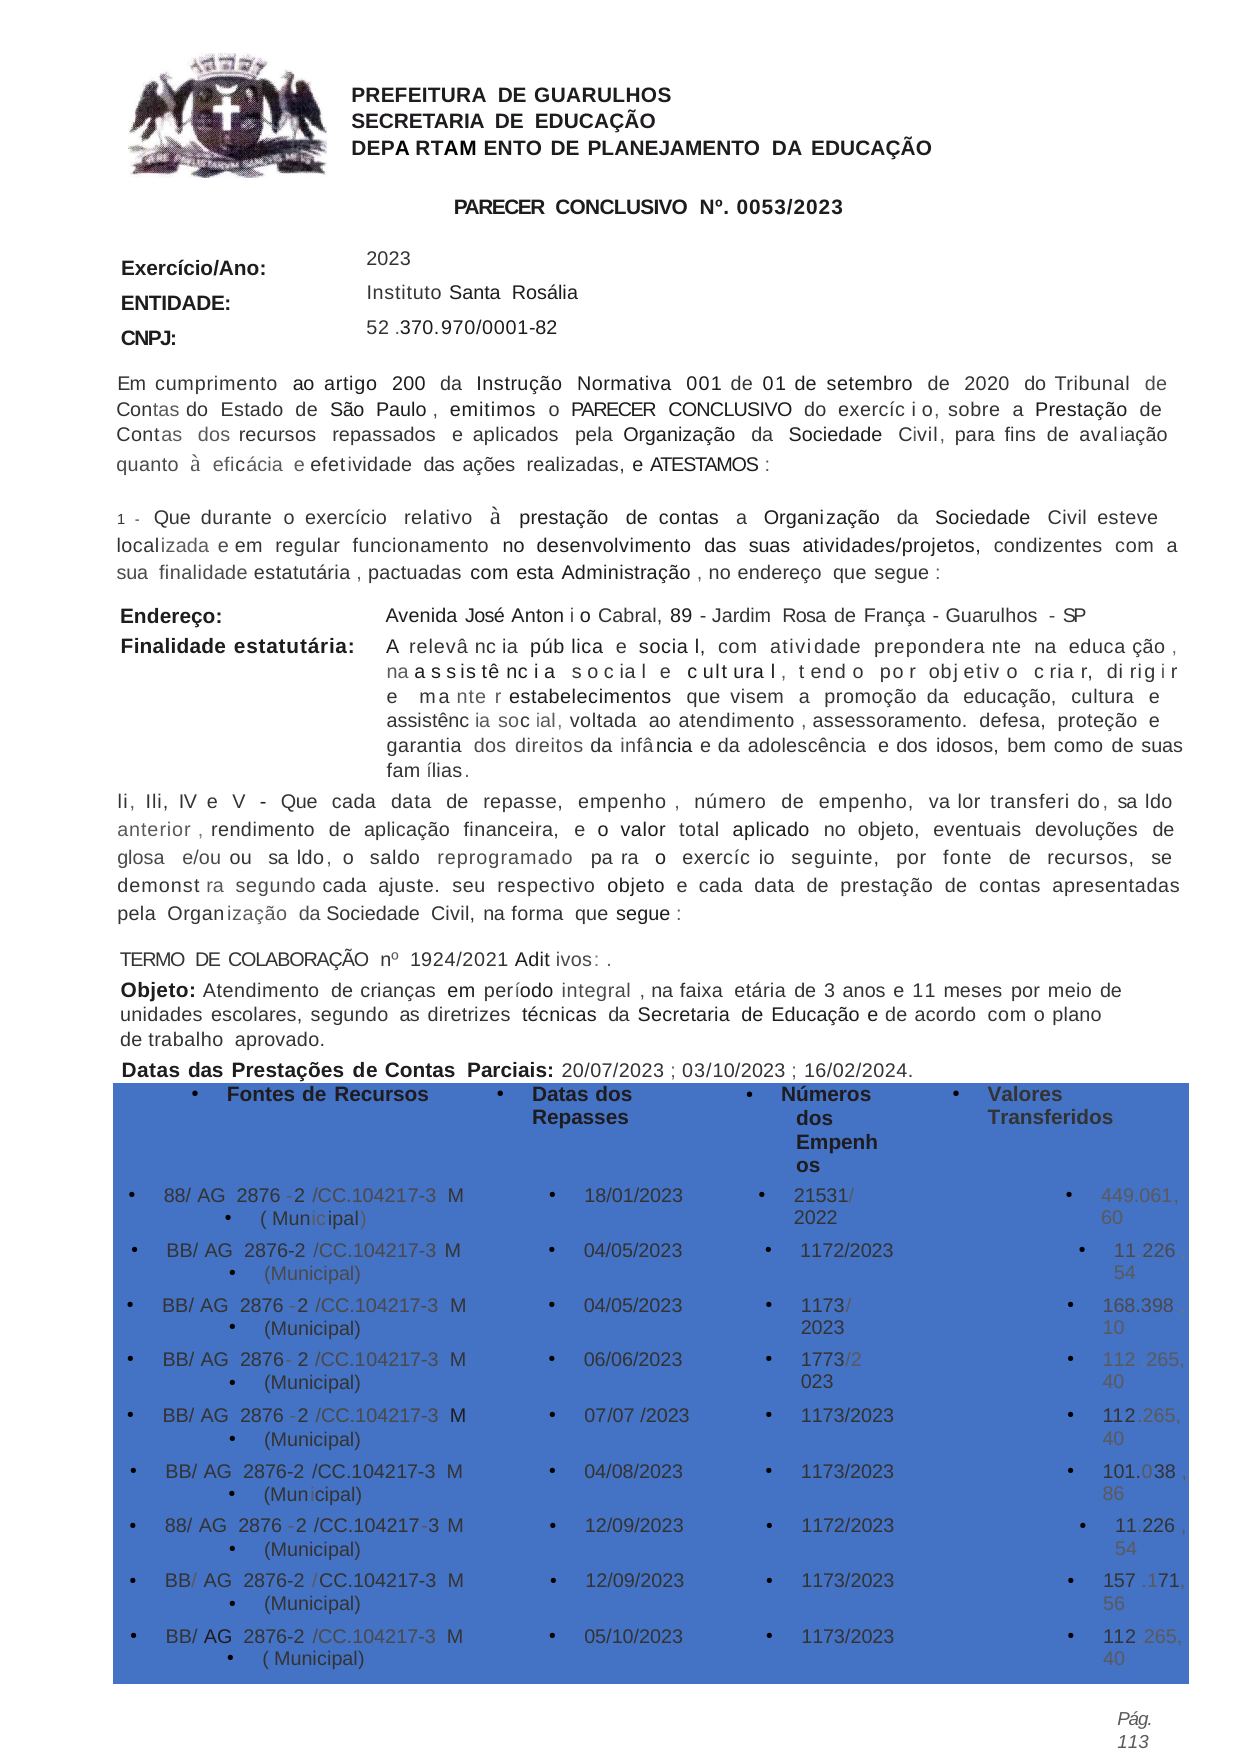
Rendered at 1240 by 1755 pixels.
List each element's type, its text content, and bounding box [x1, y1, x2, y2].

text_box Pág. 113 [1115, 1706, 1188, 1730]
table_cell 05/10/2023 [470, 1625, 736, 1684]
table_cell 88/ AG 2876 -2 /CC.104217-3 M (Municipal) [113, 1515, 470, 1570]
table_cell 88/ AG 2876 -2 /CC.104217-3 M ( Municipal) [113, 1185, 470, 1239]
table_cell 1172/2023 [736, 1515, 896, 1570]
table_cell 11.226 ,54 [896, 1515, 1189, 1570]
table_cell BB/ AG 2876 -2 /CC.104217-3 M (Municipal) [113, 1294, 470, 1349]
text_box li, Ili, IV e V - Que cada data de repasse, empenho , número de empenho, va lor transferi do, sa ldo anterior , rendimento de aplicação financeira, e o valor total aplicado no objeto, eventuais devoluções de glosa e/ou ou sa ldo, o saldo reprogramado pa ra o exercíc io seguinte, por fonte de recursos, se demonst ra segundo cada ajuste. seu respectivo objeto e cada data de prestação de contas apresentadas pela Organização da Sociedade Civil, na forma que segue : TERMO DE COLABORAÇÃO nº 1924/2021 Adit ivos: . Objeto: Atendimento de crianças em período integral , na faixa etária de 3 anos e 11 meses por meio de unidades escolares, segundo as diretrizes técnicas da Secretaria de Educação e de acordo com o plano de trabalho aprovado. Datas das Prestações de Contas Parciais: 20/07/2023 ; 03/10/2023 ; 16/02/2024. [115, 785, 1188, 1077]
table_cell 1173/ 2023 [736, 1294, 896, 1349]
table_header Valores Transferidos [896, 1083, 1189, 1185]
table_header Datas dos Repasses [470, 1083, 736, 1185]
table_cell BB/ AG 2876- 2 /CC.104217-3 M (Municipal) [113, 1349, 470, 1405]
table_cell 18/01/2023 [470, 1185, 736, 1239]
table_cell 449.061,60 [896, 1185, 1189, 1239]
table_cell 12/09/2023 [470, 1515, 736, 1570]
table_cell 157 .171,56 [896, 1570, 1189, 1625]
table_header Fontes de Recursos [113, 1083, 470, 1185]
table_cell 1173/2023 [736, 1625, 896, 1684]
table_cell 06/06/2023 [470, 1349, 736, 1405]
table_cell 1173/2023 [736, 1405, 896, 1460]
table_cell 1773/2 023 [736, 1349, 896, 1405]
table_cell 04/05/2023 [470, 1294, 736, 1349]
table_cell 21531/ 2022 [736, 1185, 896, 1239]
table_cell 112.265,40 [896, 1625, 1189, 1684]
table_cell 1173/2023 [736, 1460, 896, 1515]
table_cell 1172/2023 [736, 1239, 896, 1294]
text_box [128, 54, 328, 178]
table_cell 168.398 ,10 [896, 1294, 1189, 1349]
table_cell BB/ AG 2876-2 /CC.104217-3 M ( Municipal) [113, 1625, 470, 1684]
text_box PREFEITURA DE GUARULHOS SECRETARIA DE EDUCAÇÃO DEPA RTAM ENTO DE PLANEJAMENTO DA EDUCAÇÃO PARECER CONCLUSIVO Nº. 0053/2023 [349, 79, 936, 216]
text_box Endereço: Finalidade estatutária: [118, 602, 363, 659]
text_box Em cumprimento ao artigo 200 da Instrução Normativa 001 de 01 de setembro de 2020 do Tribunal de Contas do Estado de São Paulo , emitimos o PARECER CONCLUSIVO do exercíc i o, sobre a Prestação de Contas dos recursos repassados e aplicados pela Organização da Sociedade Civil, para fins de avaliação quanto à eficácia e efetividade das ações realizadas, e ATESTAMOS : 1 - Que durante o exercício relativo à prestação de contas a Organização da Sociedade Civil esteve localizada e em regular funcionamento no desenvolvimento das suas atividades/projetos, condizentes com a sua finalidade estatutária , pactuadas com esta Administração , no endereço que segue : [114, 368, 1185, 583]
text_box 2023 Instituto Santa Rosália 52 .370.970/0001-82 [364, 245, 580, 339]
table_cell BB/ AG 2876-2 /CC.104217-3 M (Municipal) [113, 1570, 470, 1625]
table_header Números dos Empenhos [736, 1083, 896, 1185]
table_cell 1173/2023 [736, 1570, 896, 1625]
table_cell 112.265,40 [896, 1405, 1189, 1460]
table_cell 101.038 ,86 [896, 1460, 1189, 1515]
table_cell BB/ AG 2876-2 /CC.104217-3 M (Municipal) [113, 1460, 470, 1515]
table_cell 07/07 /2023 [470, 1405, 736, 1460]
table_cell BB/ AG 2876-2 /CC.104217-3 M (Municipal) [113, 1239, 470, 1294]
table_cell 04/08/2023 [470, 1460, 736, 1515]
table_cell 12/09/2023 [470, 1570, 736, 1625]
text_box Avenida José Anton i o Cabral, 89 - Jardim Rosa de França - Guarulhos - SP A relevâ nc ia púb lica e socia l, com atividade prepondera nte na educa ção , na a s s is tê nc i a s o c ia l e c ult ura l , t end o po r obj etiv o c ria r, di rig i r e ma nte r estabelecimentos que visem a promoção da educação, cultura e assistênc ia soc ial, voltada ao atendimento , assessoramento. defesa, proteção e garantia dos direitos da infância e da adolescência e dos idosos, bem como de suas fam ílias. [383, 603, 1184, 757]
table_cell 04/05/2023 [470, 1239, 736, 1294]
table_cell 11.226 ,54 [896, 1239, 1189, 1294]
table_cell 112 .265,40 [896, 1349, 1189, 1405]
table_cell BB/ AG 2876 -2 /CC.104217-3 M (Municipal) [113, 1405, 470, 1460]
text_box Exercício/Ano: ENTIDADE: CNPJ: [118, 244, 271, 340]
